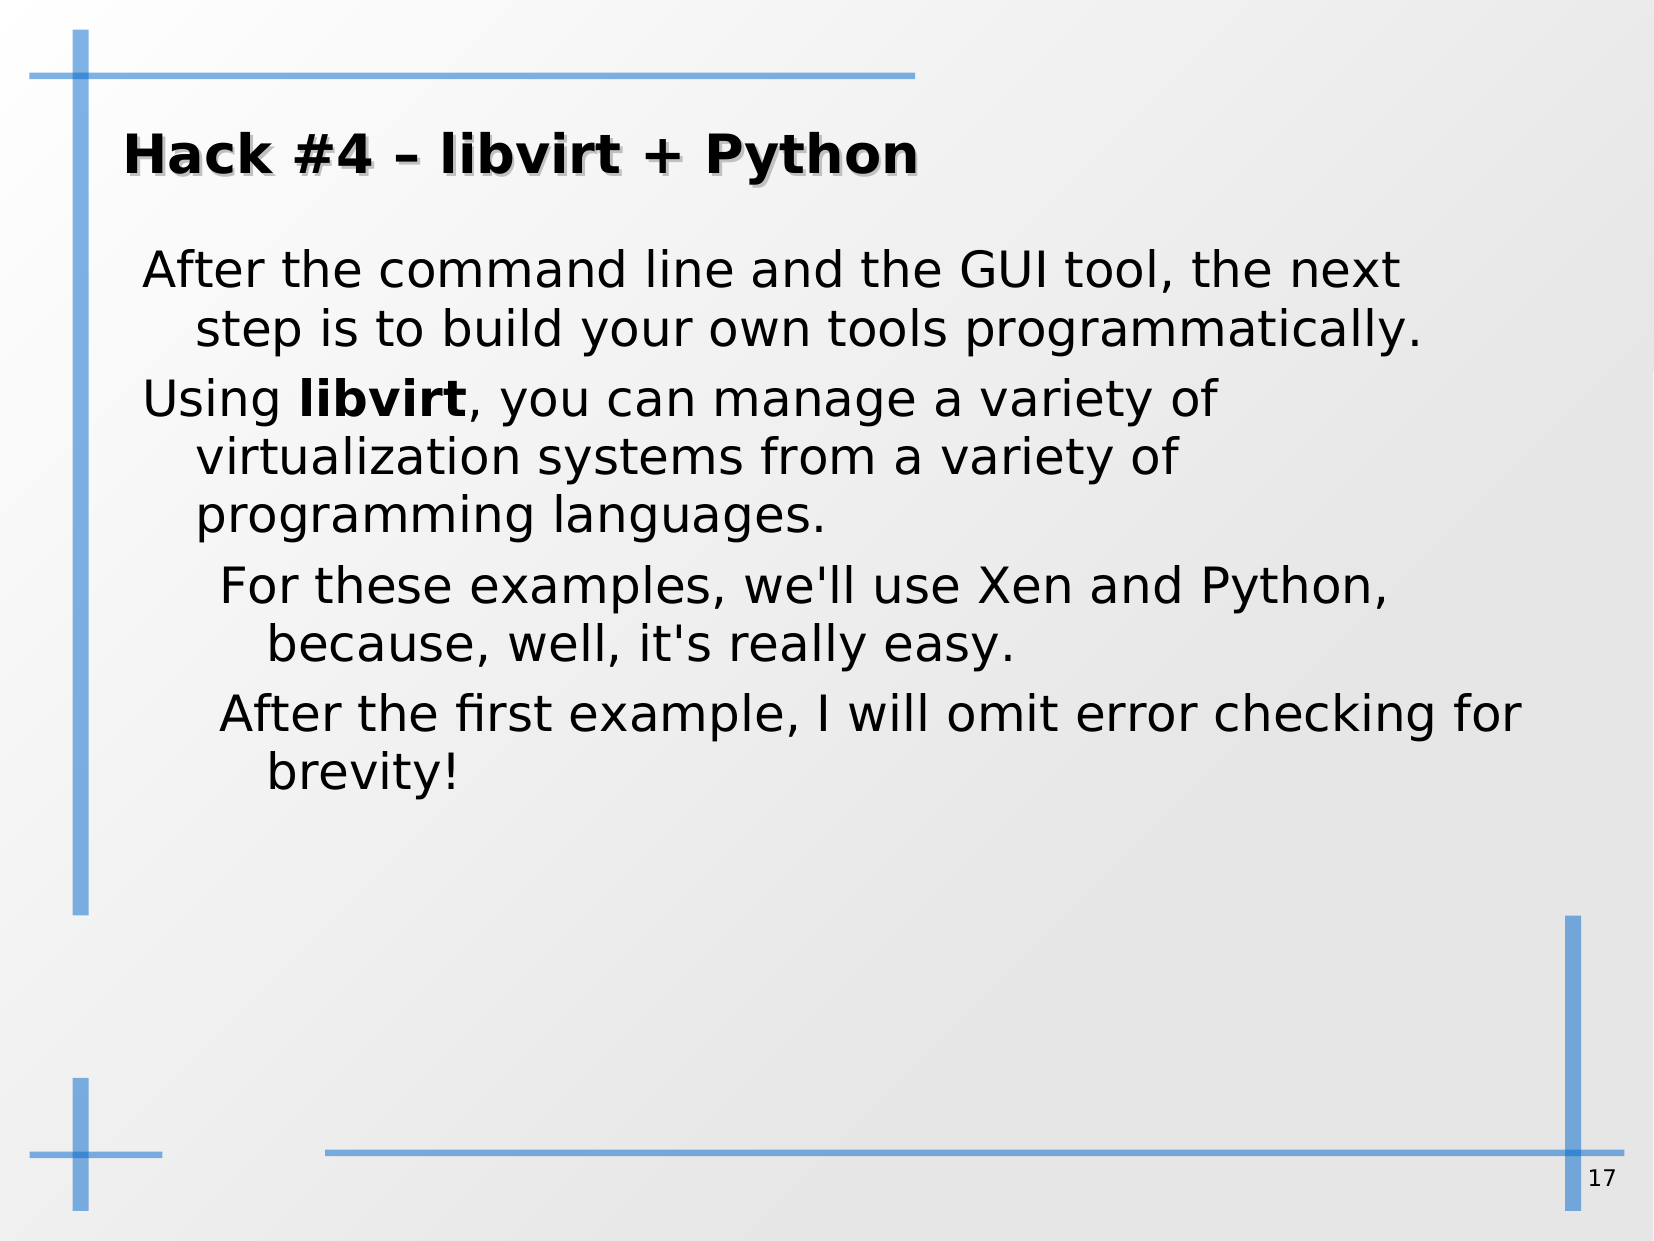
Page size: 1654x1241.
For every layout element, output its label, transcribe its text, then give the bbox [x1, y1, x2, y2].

title Hack #4 – libvirt + Python [122, 91, 1524, 219]
list After the command line and the GUI tool, the next step is to build your own tools programmatically. Using libvirt, you can manage a variety of virtualization systems from a variety of programming languages. For these examples, we'll use Xen and Python, because, well, it's really easy. After the first example, I will omit error checking for brevity! [124, 241, 1526, 1133]
